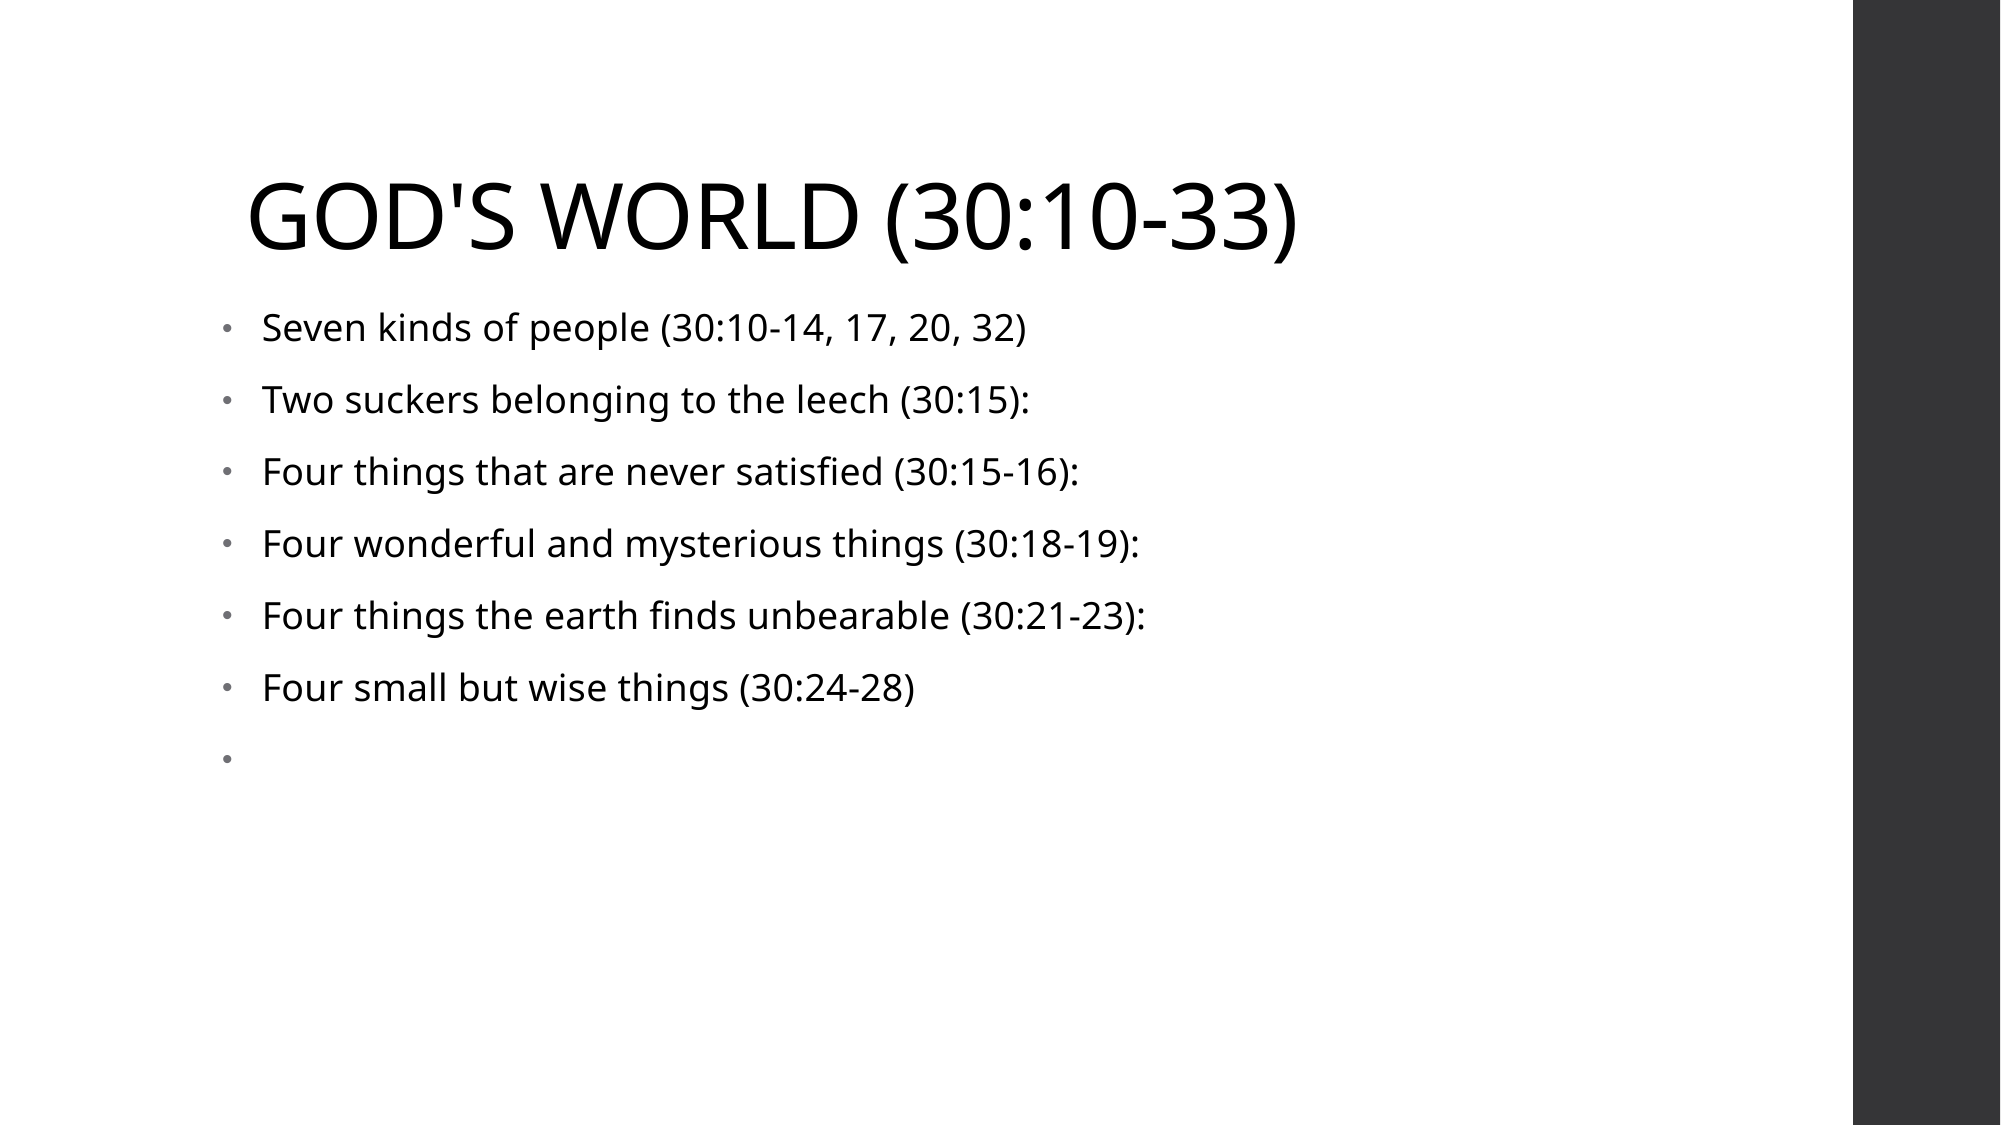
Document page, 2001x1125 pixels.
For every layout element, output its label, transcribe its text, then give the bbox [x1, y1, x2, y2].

title GOD'S WORLD (30:10-33) [206, 60, 1797, 278]
list Seven kinds of people (30:10-14, 17, 20, 32) Two suckers belonging to the leech (30:15): Four things that are never satisfied (30:15-16): Four wonderful and mysterious things (30:18-19): Four things the earth finds unbearable (30:21-23): Four small but wise things (30:24-28) [206, 299, 1617, 1014]
